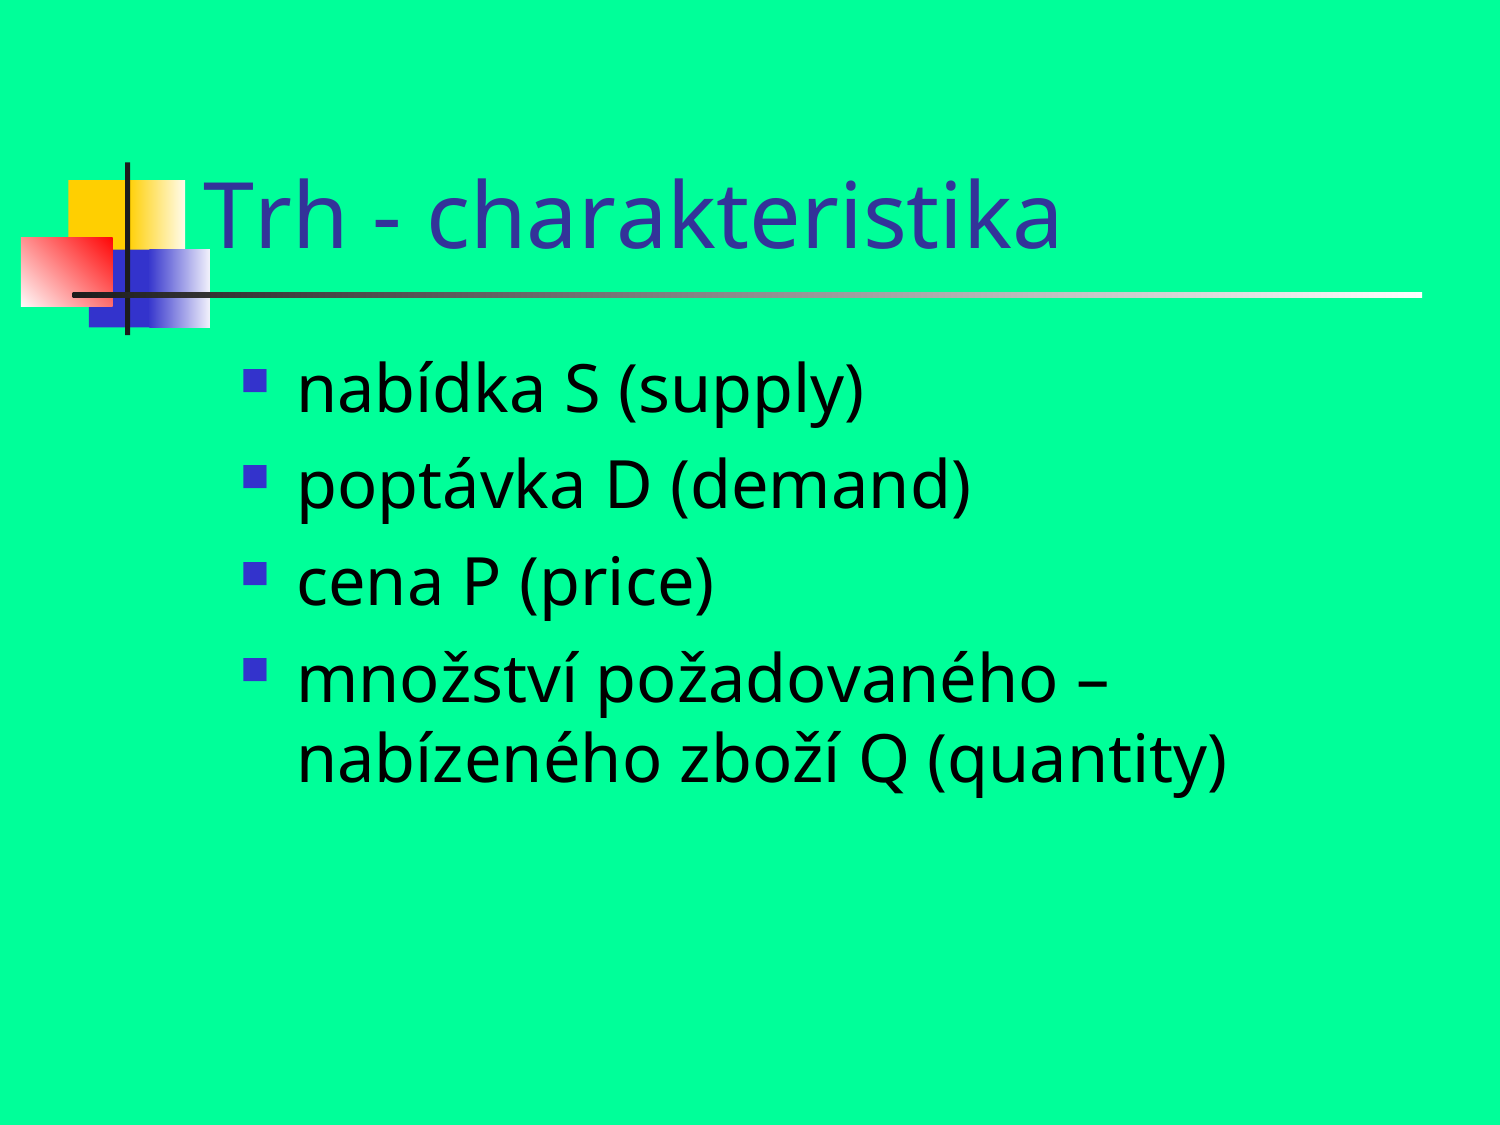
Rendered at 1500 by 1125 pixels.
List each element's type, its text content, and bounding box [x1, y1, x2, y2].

title Trh - charakteristika [188, 35, 1467, 276]
list nabídka S (supply) poptávka D (demand) cena P (price) množství požadovaného – nabízeného zboží Q (quantity) [225, 338, 1500, 1095]
